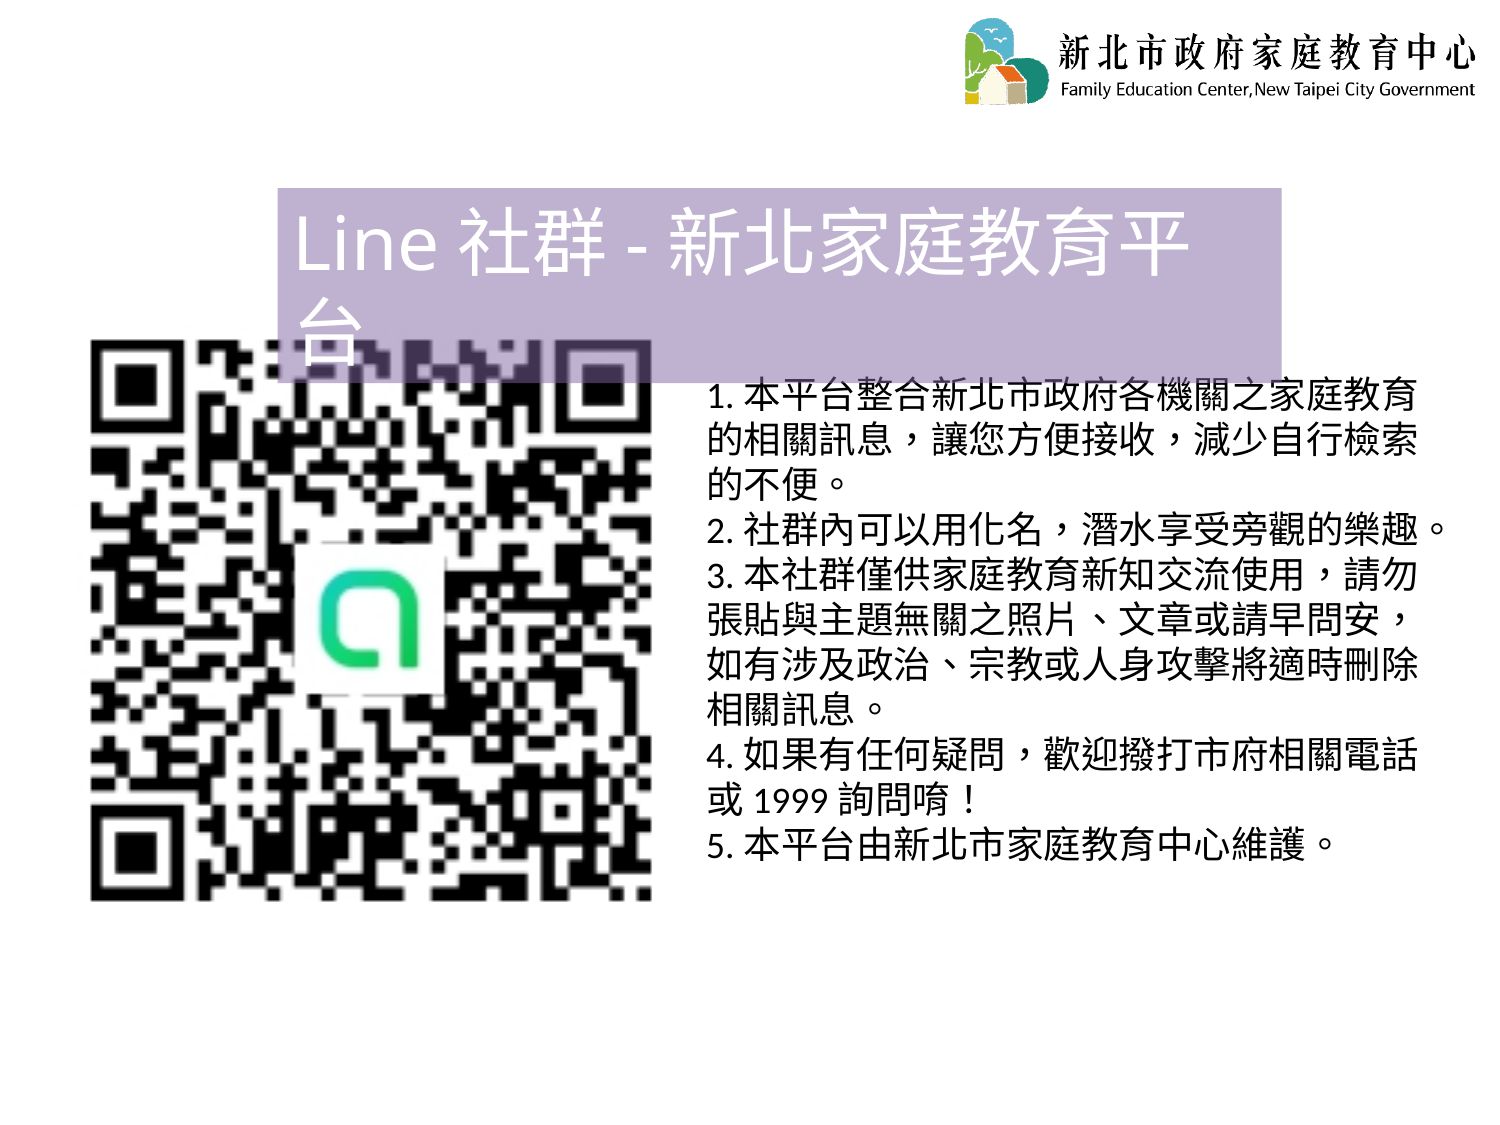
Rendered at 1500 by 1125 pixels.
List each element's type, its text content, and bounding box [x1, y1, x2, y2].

text_box 1.本平台整合新北市政府各機關之家庭教育的相關訊息，讓您方便接收，減少自行檢索的不便。 2.社群內可以用化名，潛水享受旁觀的樂趣。 3.本社群僅供家庭教育新知交流使用，請勿張貼與主題無關之照片、文章或請早問安，如有涉及政治、宗教或人身攻擊將適時刪除相關訊息。 4.如果有任何疑問，歡迎撥打市府相關電話或1999詢問唷！ 5.本平台由新北市家庭教育中心維護。 [691, 364, 1441, 874]
text_box Line社群-新北家庭教育平台 [277, 188, 1282, 295]
picture [53, 302, 691, 941]
